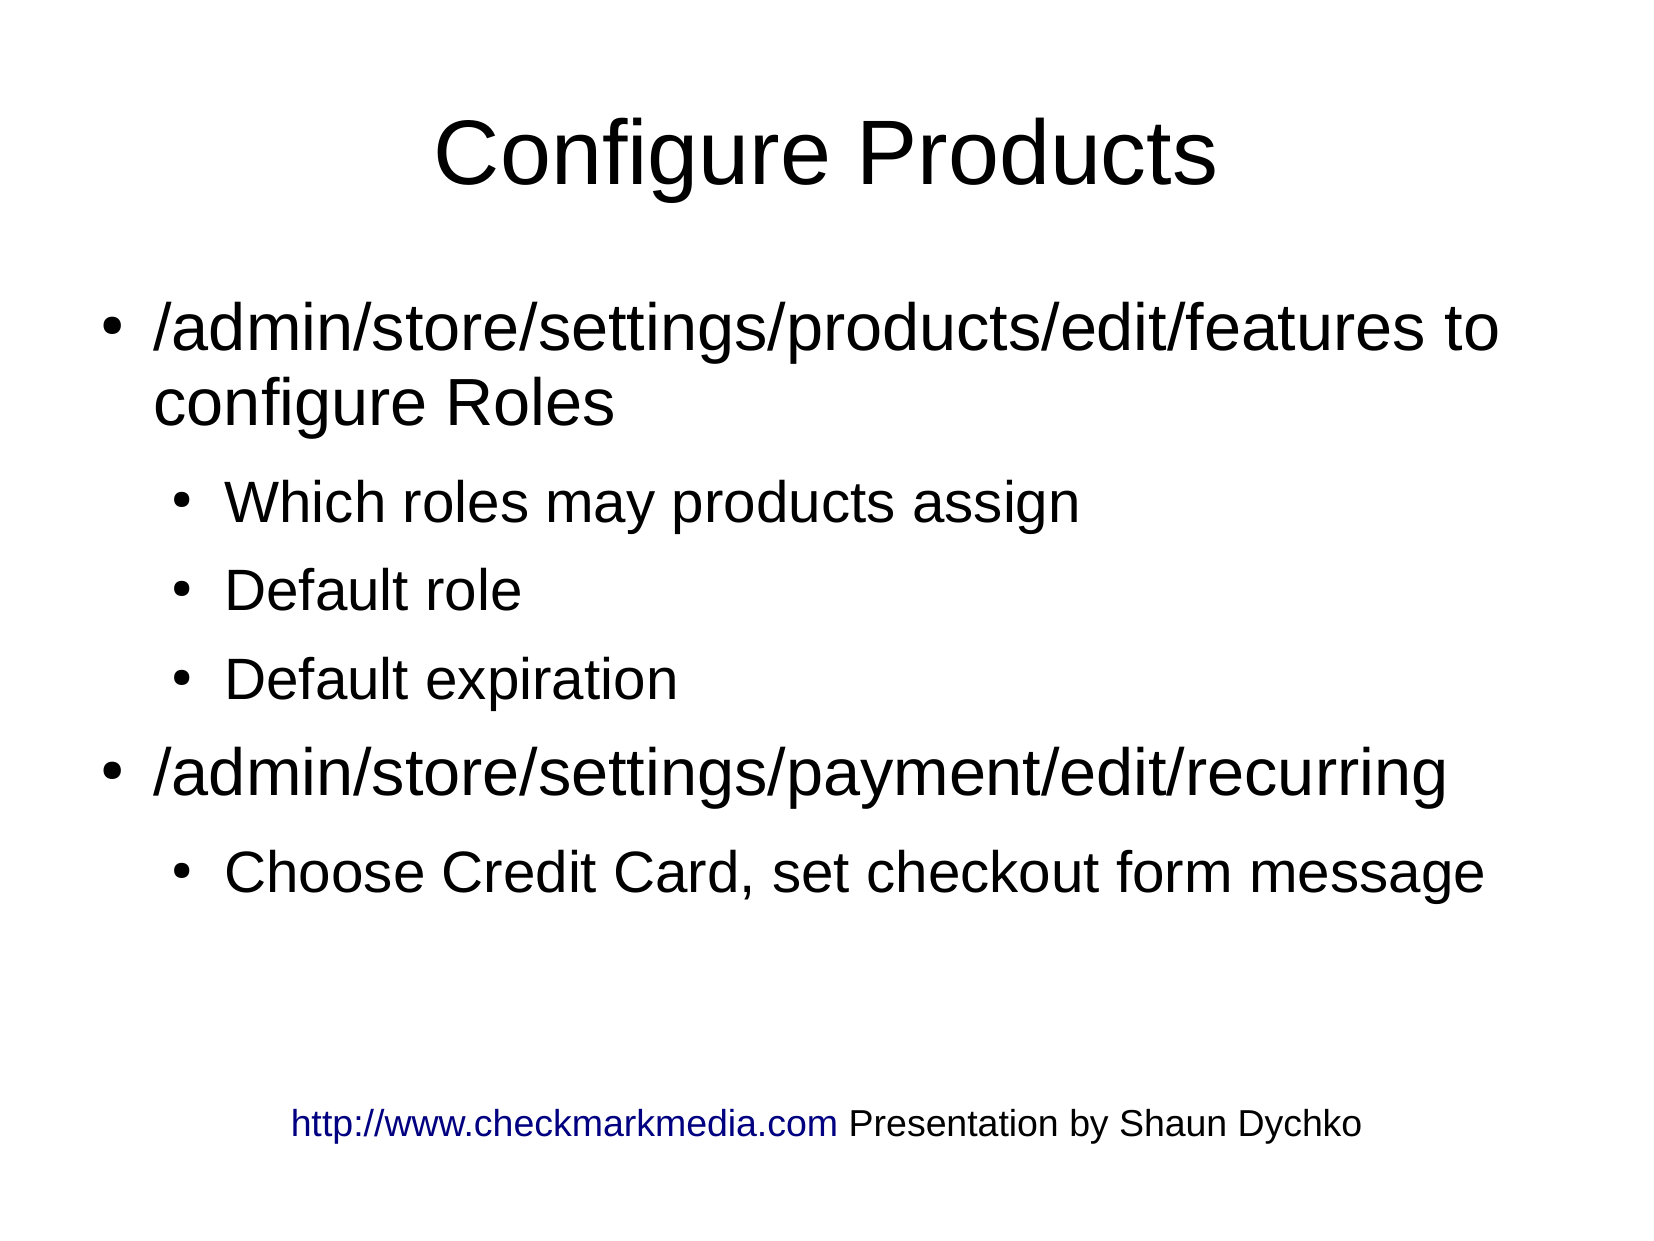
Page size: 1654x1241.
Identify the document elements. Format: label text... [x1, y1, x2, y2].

text_box http://www.checkmarkmedia.com Presentation by Shaun Dychko [88, 1094, 1565, 1152]
list /admin/store/settings/products/edit/features to configure Roles Which roles may products assign Default role Default expiration /admin/store/settings/payment/edit/recurring Choose Credit Card, set checkout form message [82, 290, 1571, 1109]
title Configure Products [82, 56, 1571, 250]
